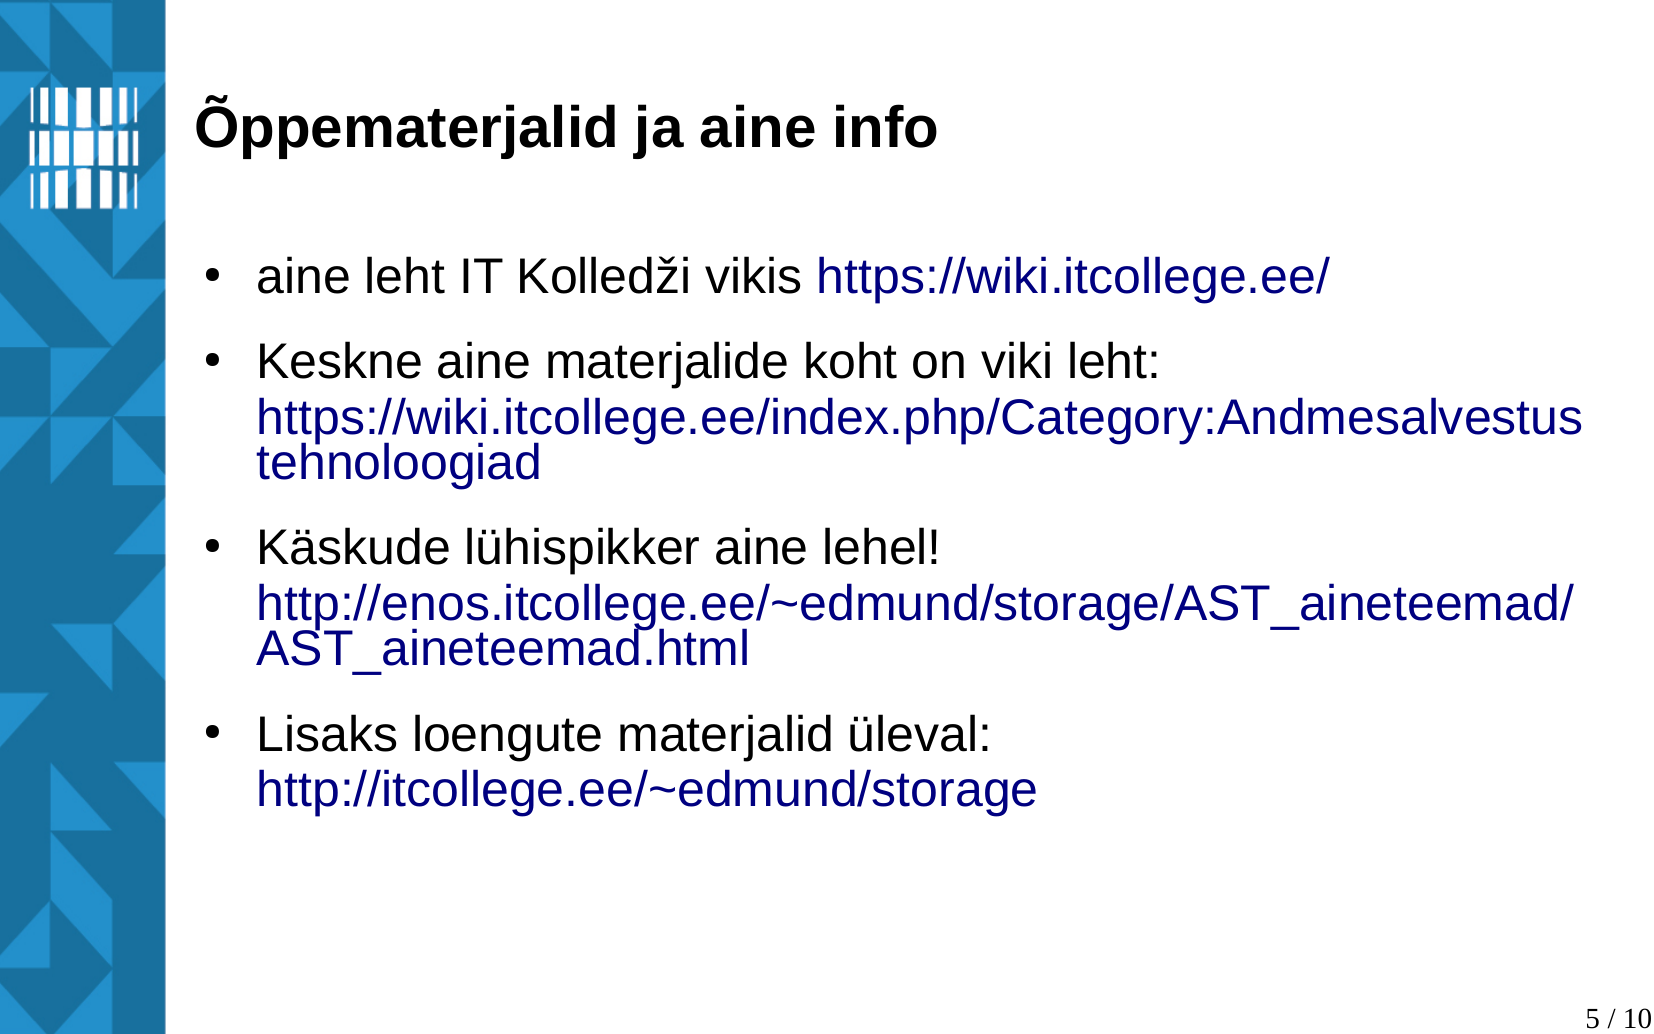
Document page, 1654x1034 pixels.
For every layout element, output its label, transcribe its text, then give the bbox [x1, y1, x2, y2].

list aine leht IT Kolledži vikis https://wiki.itcollege.ee/ Keskne aine materjalide koht on viki leht: https://wiki.itcollege.ee/index.php/Category:Andmesalvestustehnoloogiad Käskude lühispikker aine lehel! http://enos.itcollege.ee/~edmund/storage/AST_aineteemad/AST_aineteemad.html Lisaks loengute materjalid üleval: http://itcollege.ee/~edmund/storage [185, 248, 1595, 910]
title Õppematerjalid ja aine info [194, 41, 1595, 214]
